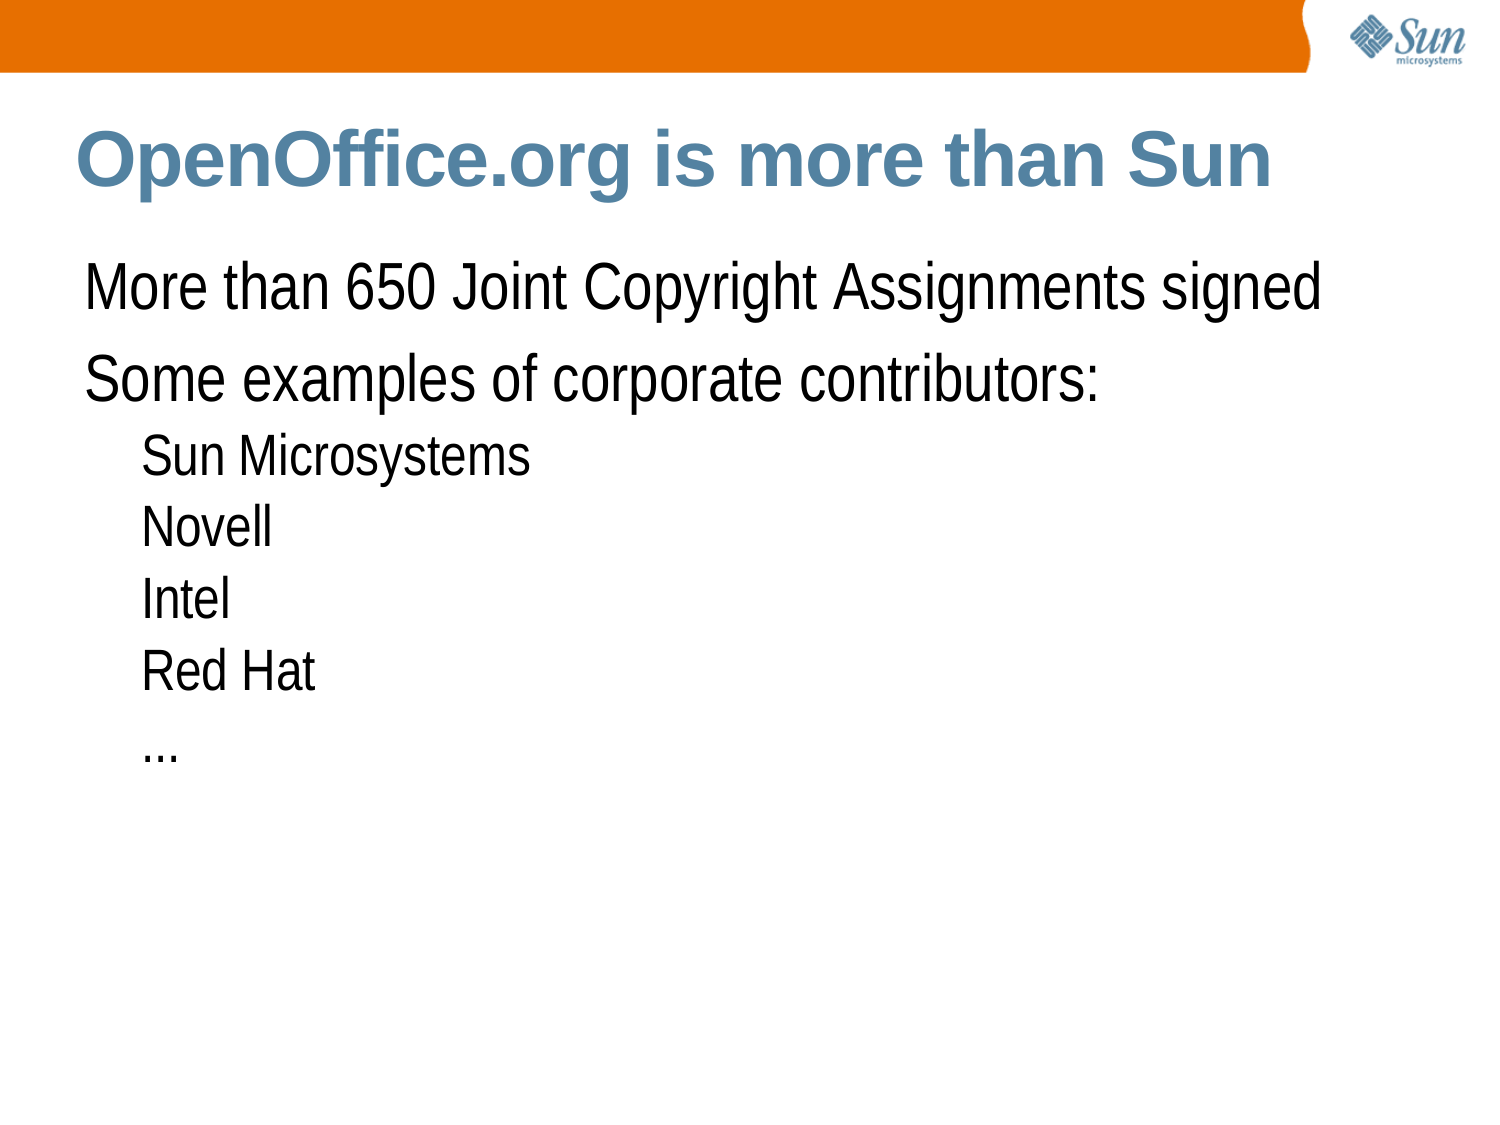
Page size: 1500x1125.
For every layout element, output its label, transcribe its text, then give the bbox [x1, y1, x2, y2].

title OpenOffice.org is more than Sun [75, 122, 1438, 228]
picture [0, 0, 1500, 75]
list More than 650 Joint Copyright Assignments signed Some examples of corporate contributors: Sun Microsystems Novell Intel Red Hat ... [64, 257, 1402, 1017]
